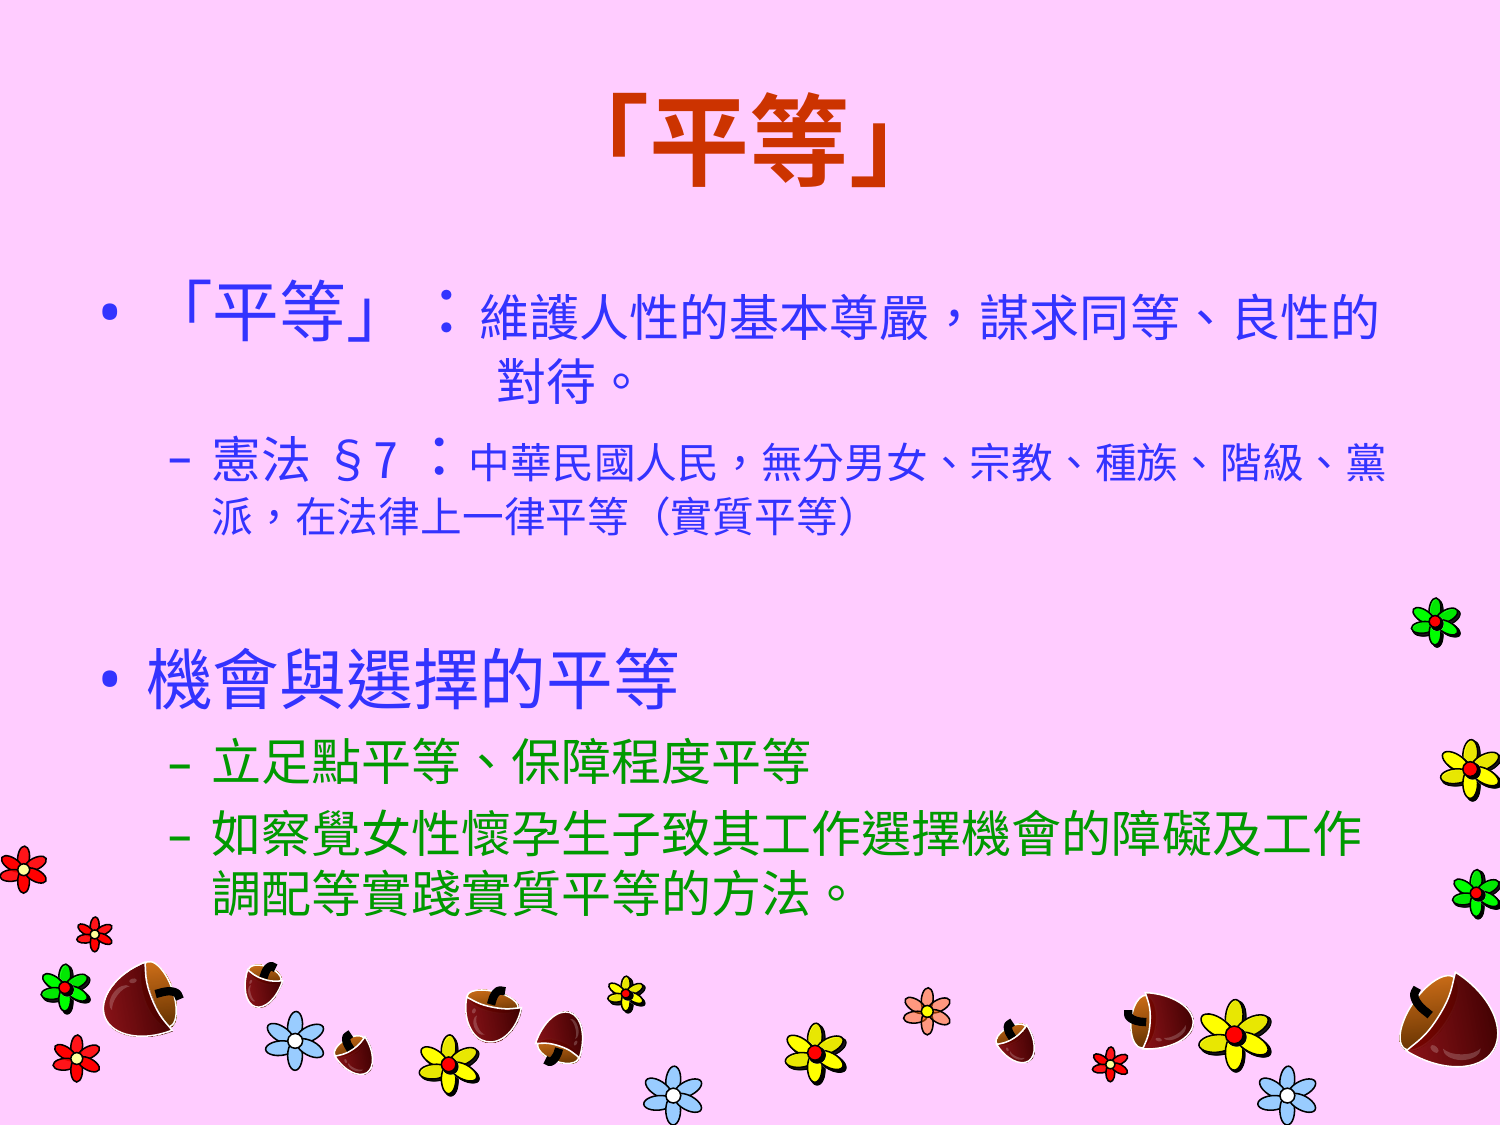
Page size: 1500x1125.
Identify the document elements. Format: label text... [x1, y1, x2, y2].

title 「平等」 [75, 45, 1426, 233]
list 「平等」：維護人性的基本尊嚴，謀求同等、良性的 對待。 憲法§7：中華民國人民，無分男女、宗教、種族、階級、黨派，在法律上一律平等（實質平等） 機會與選擇的平等 立足點平等、保障程度平等 如察覺女性懷孕生子致其工作選擇機會的障礙及工作調配等實踐實質平等的方法。 [75, 262, 1426, 1005]
